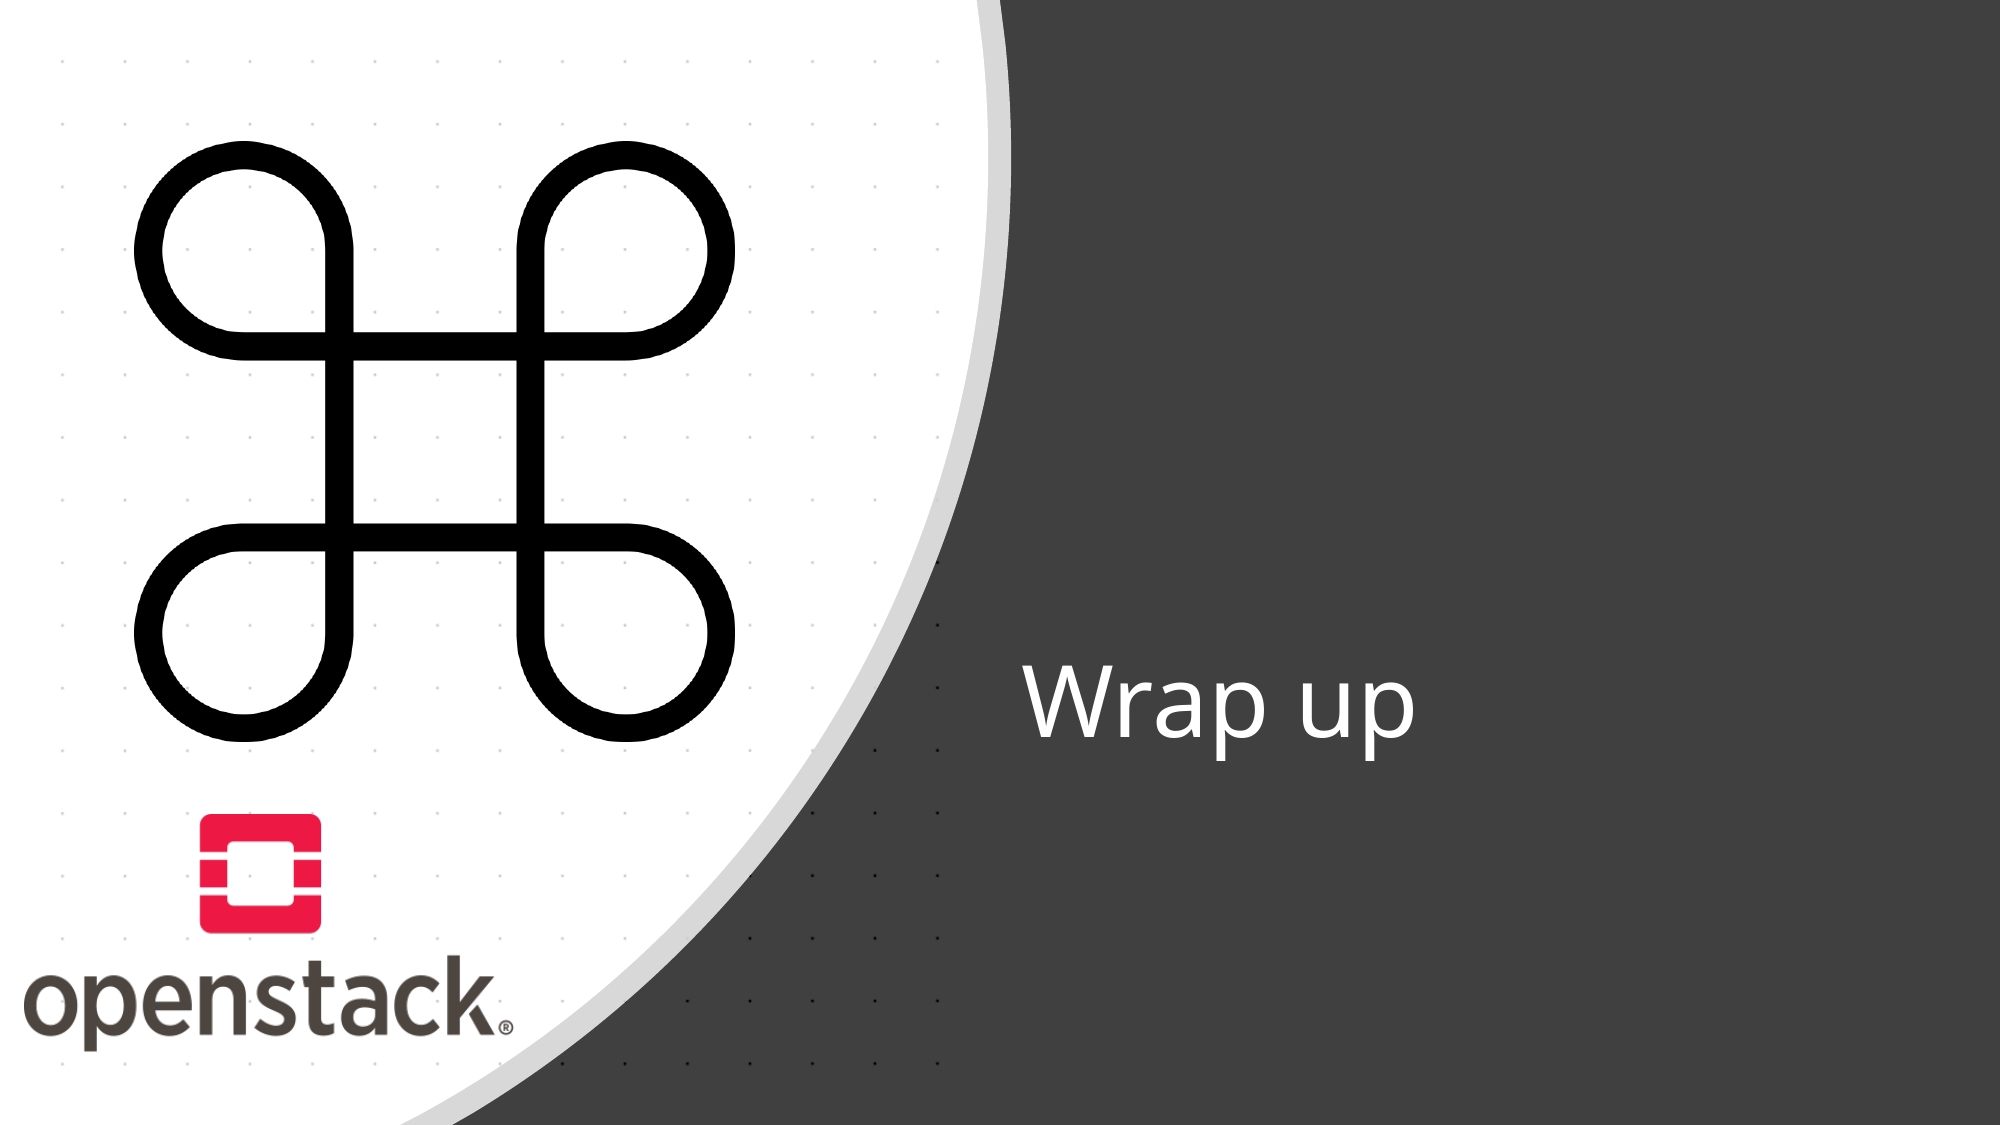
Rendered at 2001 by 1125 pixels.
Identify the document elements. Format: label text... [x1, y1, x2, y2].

picture [24, 814, 514, 1052]
picture [454, 441, 976, 1125]
text_box [0, 0, 2000, 1125]
picture [134, 141, 735, 742]
text_box Wrap up [1006, 292, 1985, 767]
